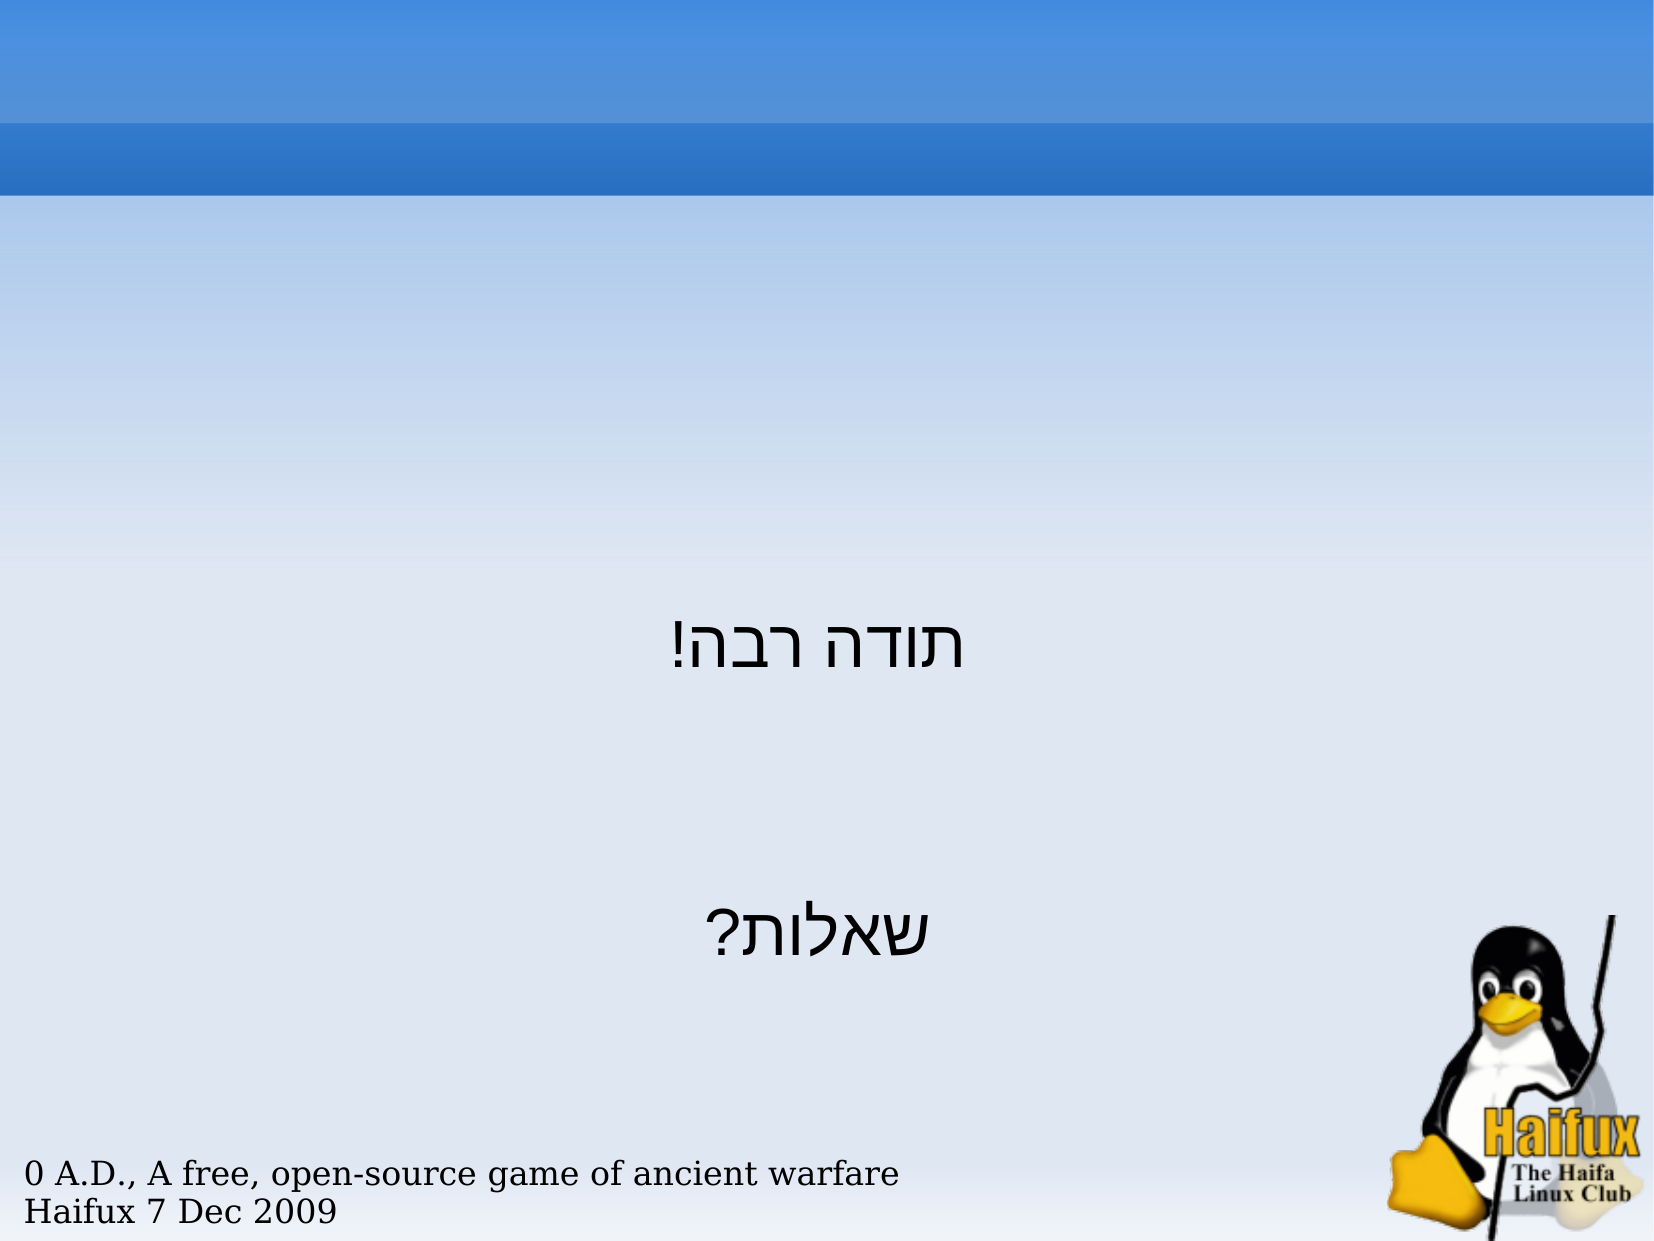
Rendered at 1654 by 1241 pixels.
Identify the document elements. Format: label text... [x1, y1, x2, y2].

picture [0, 0, 1654, 1241]
list תודה רבה! שאלות? [82, 240, 1571, 1099]
